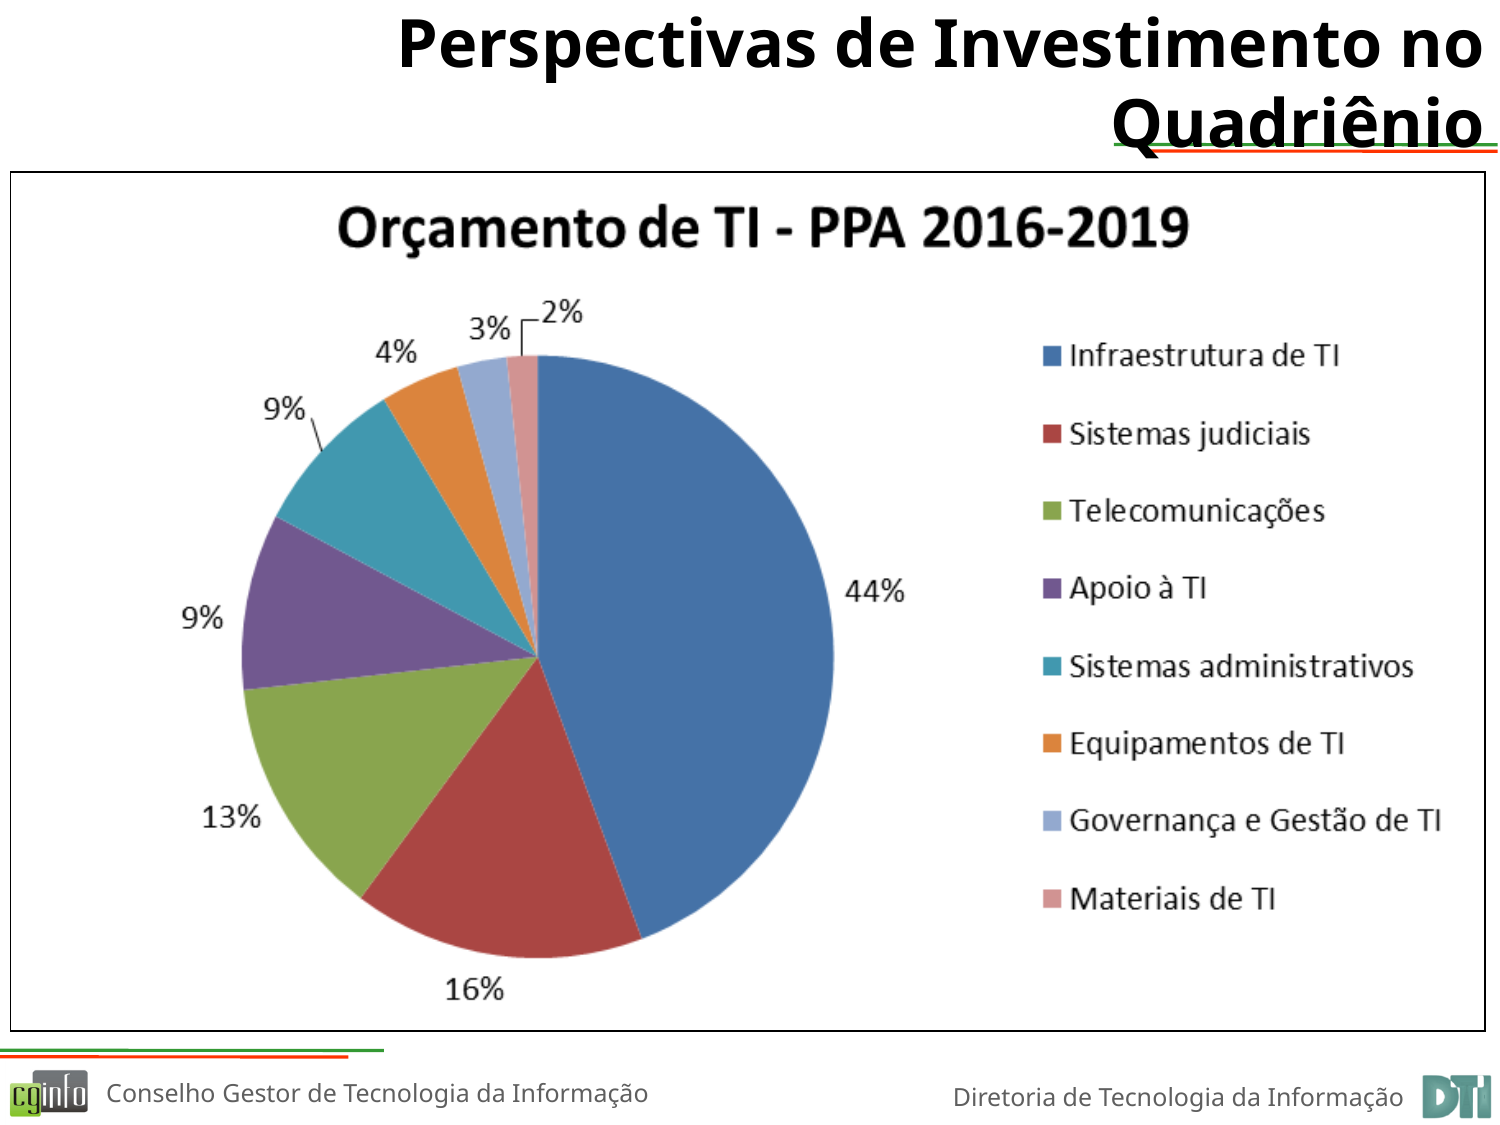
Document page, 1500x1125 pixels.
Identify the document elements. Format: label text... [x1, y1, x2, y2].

picture [5, 1061, 92, 1125]
picture [1419, 1073, 1493, 1120]
picture [11, 172, 1485, 1031]
title Perspectivas de Investimento no Quadriênio [29, 37, 1500, 125]
